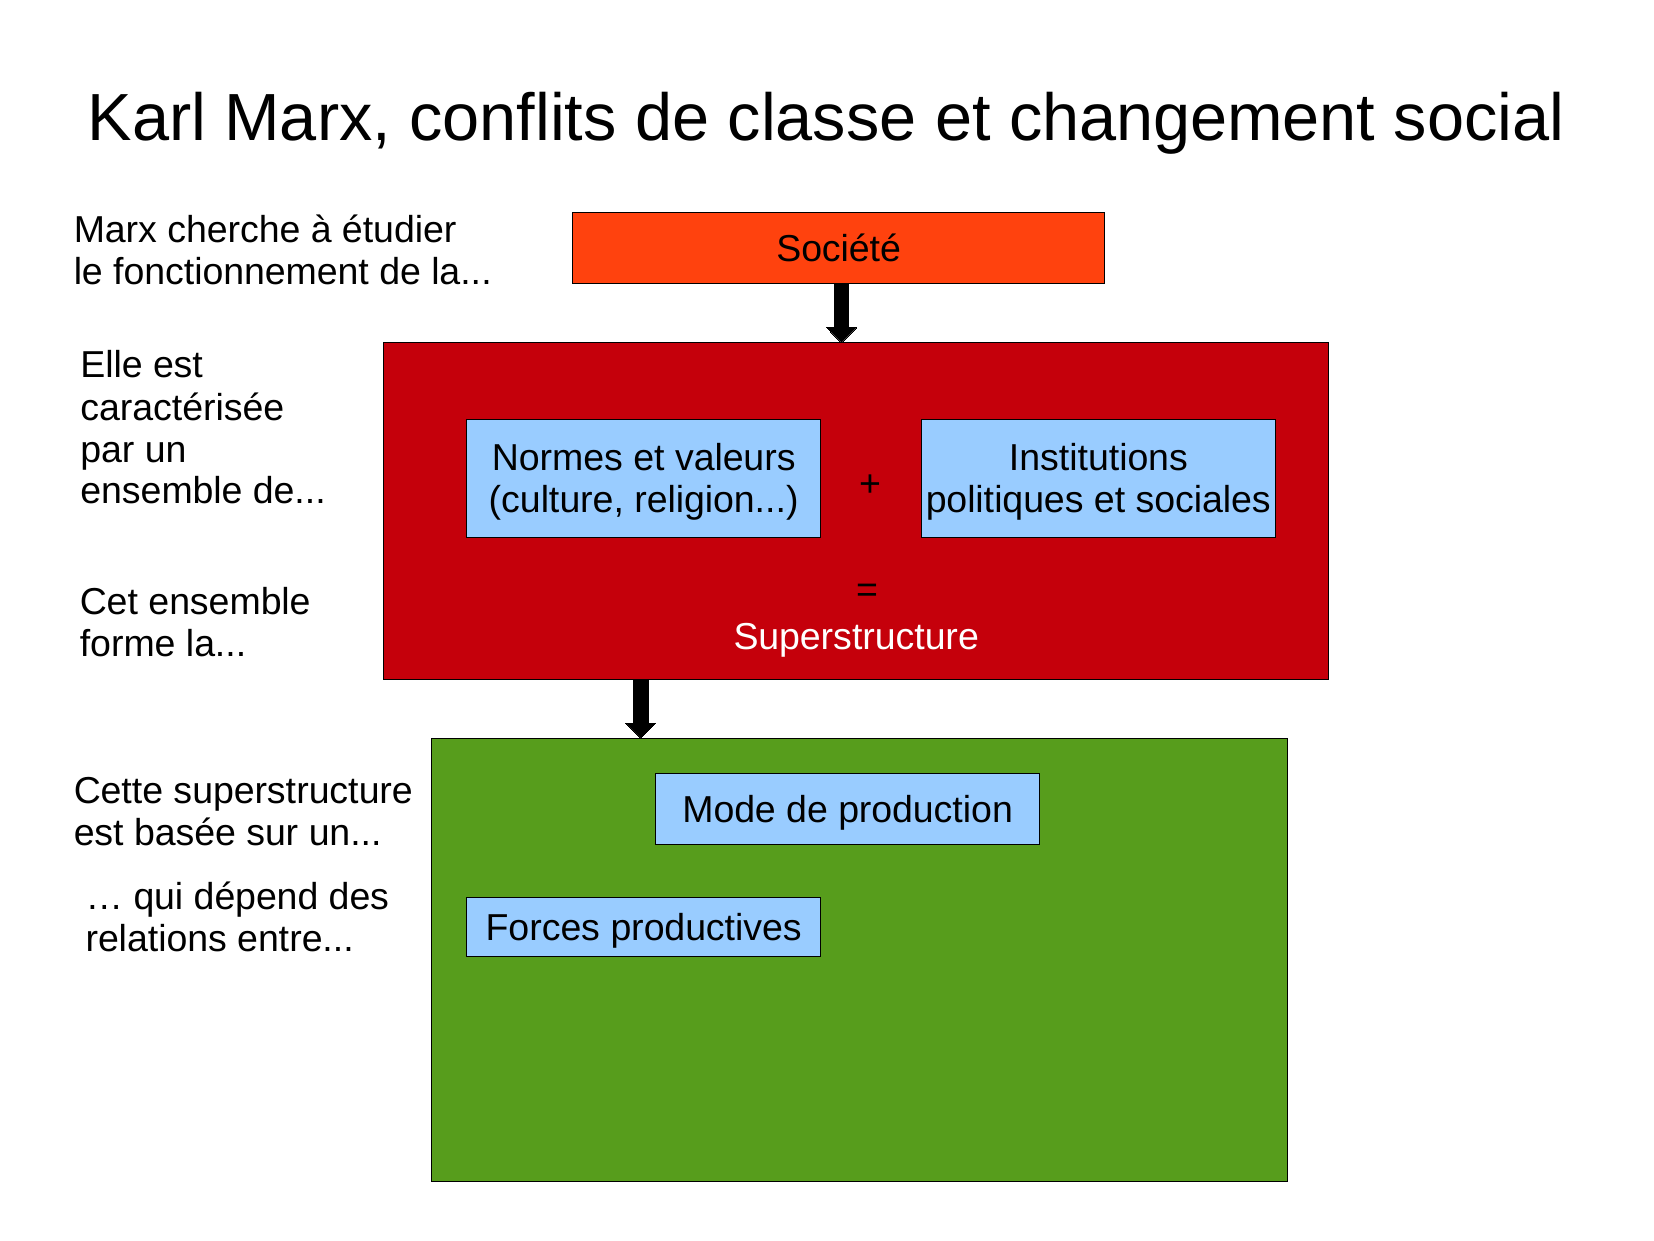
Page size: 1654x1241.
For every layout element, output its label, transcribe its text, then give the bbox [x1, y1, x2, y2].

text_box Mode de production [655, 773, 1040, 845]
text_box Marx cherche à étudier le fonctionnement de la... [59, 200, 519, 438]
text_box … qui dépend des relations entre... [70, 868, 416, 967]
text_box + [844, 454, 897, 512]
text_box Elle est caractérisée par un ensemble de... [65, 336, 342, 520]
text_box Société [572, 212, 1105, 284]
text_box Cet ensemble forme la... [64, 572, 360, 672]
text_box [826, 283, 857, 343]
text_box Superstructure [383, 342, 1329, 680]
text_box Normes et valeurs (culture, religion...) [466, 419, 821, 538]
text_box Cette superstructure est basée sur un... [59, 761, 429, 861]
text_box [431, 679, 1288, 1182]
text_box Forces productives [466, 897, 821, 957]
text_box Institutions politiques et sociales [921, 419, 1276, 538]
title Karl Marx, conflits de classe et changement social [82, 56, 1571, 178]
text_box = [841, 561, 893, 618]
